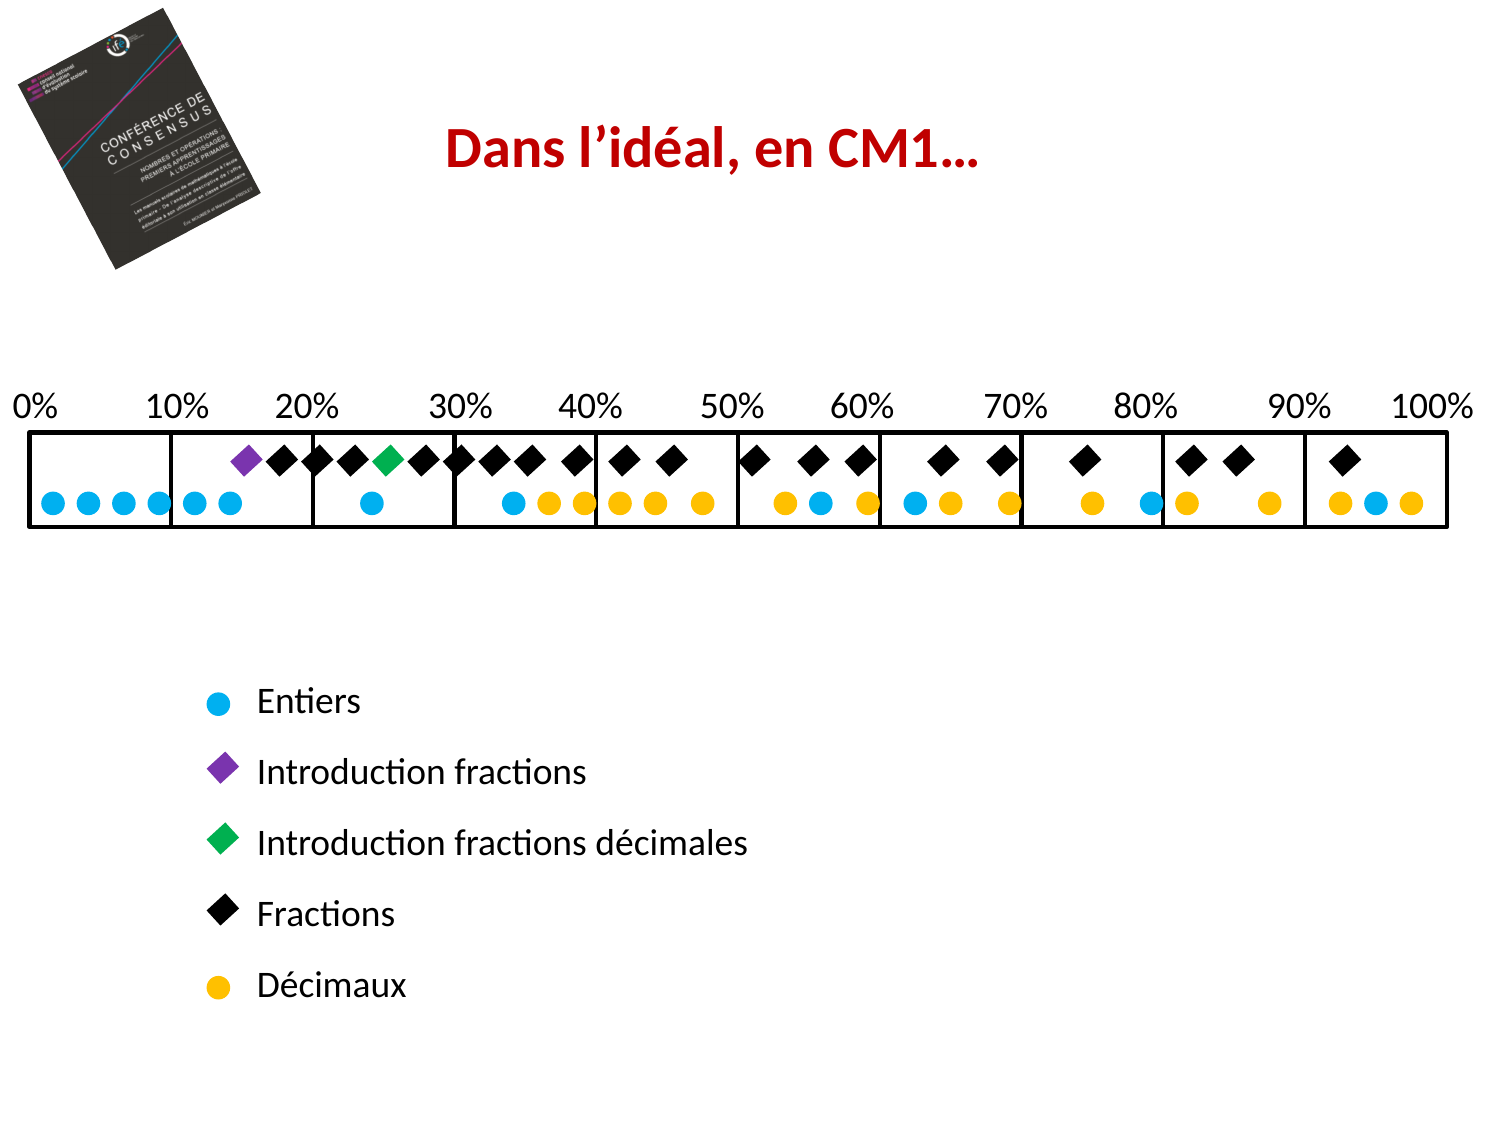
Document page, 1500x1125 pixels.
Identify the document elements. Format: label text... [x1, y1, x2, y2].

text_box [1222, 444, 1255, 477]
text_box 10% [123, 373, 231, 434]
text_box [773, 491, 798, 516]
text_box 0% [0, 373, 89, 434]
text_box [360, 491, 384, 516]
text_box [1328, 444, 1362, 477]
text_box [218, 491, 243, 516]
text_box [442, 444, 476, 477]
text_box [537, 491, 561, 516]
text_box [856, 491, 880, 516]
text_box [1328, 491, 1353, 516]
text_box [927, 444, 960, 477]
text_box [265, 444, 299, 477]
text_box [1080, 491, 1105, 516]
text_box [301, 444, 334, 477]
text_box [690, 491, 715, 516]
text_box [1399, 491, 1424, 516]
text_box [41, 491, 65, 516]
text_box [572, 491, 597, 516]
text_box Introduction fractions décimales [242, 810, 904, 871]
text_box [1068, 444, 1102, 477]
text_box [182, 491, 207, 516]
text_box [808, 491, 833, 516]
text_box [844, 444, 877, 477]
text_box [478, 444, 511, 477]
text_box Décimaux [242, 952, 656, 1013]
text_box 40% [537, 373, 644, 434]
text_box 30% [407, 373, 514, 434]
text_box [206, 692, 231, 716]
text_box [1175, 491, 1199, 516]
text_box [643, 491, 668, 516]
text_box 20% [253, 373, 361, 434]
text_box [655, 444, 688, 477]
text_box [1175, 444, 1208, 477]
text_box Entiers [242, 668, 656, 729]
text_box 50% [679, 373, 786, 434]
text_box [206, 822, 240, 855]
text_box 100% [1364, 373, 1500, 434]
text_box 80% [1092, 373, 1199, 434]
text_box 60% [808, 373, 916, 434]
text_box [1139, 491, 1164, 516]
text_box Dans l’idéal, en CM1… [430, 101, 1388, 187]
text_box [206, 975, 231, 1000]
text_box [147, 491, 172, 516]
text_box [407, 444, 440, 477]
text_box [608, 491, 632, 516]
text_box [1257, 491, 1282, 516]
text_box [608, 444, 641, 477]
text_box [560, 444, 594, 477]
text_box Fractions [242, 881, 656, 942]
picture [17, 7, 261, 270]
text_box [738, 444, 771, 477]
text_box [230, 444, 263, 477]
text_box [997, 491, 1022, 516]
text_box [938, 491, 963, 516]
text_box 90% [1246, 373, 1353, 434]
text_box 70% [962, 373, 1069, 434]
text_box [986, 444, 1019, 477]
text_box [76, 491, 101, 516]
text_box [513, 444, 547, 477]
text_box [371, 444, 405, 477]
text_box [1364, 491, 1388, 516]
text_box [797, 444, 830, 477]
text_box [501, 491, 526, 516]
text_box [336, 444, 370, 477]
text_box [112, 491, 136, 516]
text_box [903, 491, 928, 516]
text_box Introduction fractions [242, 739, 904, 800]
text_box [206, 893, 240, 926]
text_box [206, 751, 240, 784]
